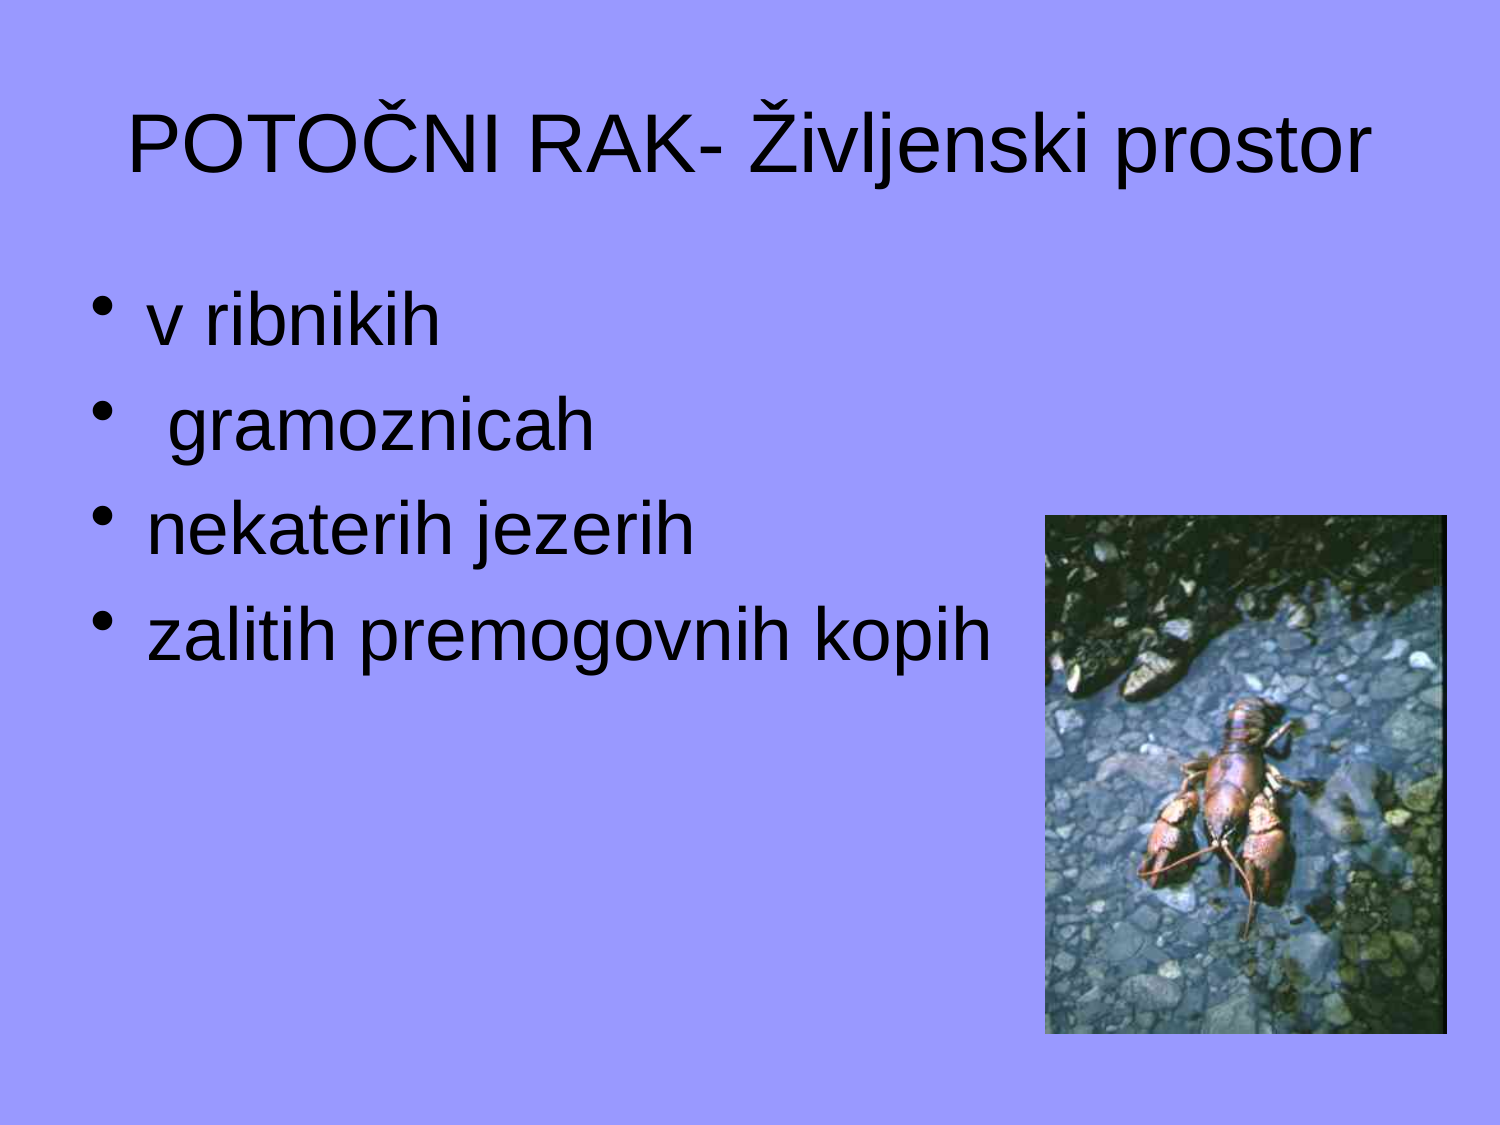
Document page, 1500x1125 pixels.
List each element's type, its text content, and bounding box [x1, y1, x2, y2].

list v ribnikih gramoznicah nekaterih jezerih zalitih premogovnih kopih [75, 262, 1425, 1005]
title POTOČNI RAK- Življenski prostor [75, 45, 1425, 233]
picture [1045, 515, 1447, 1034]
